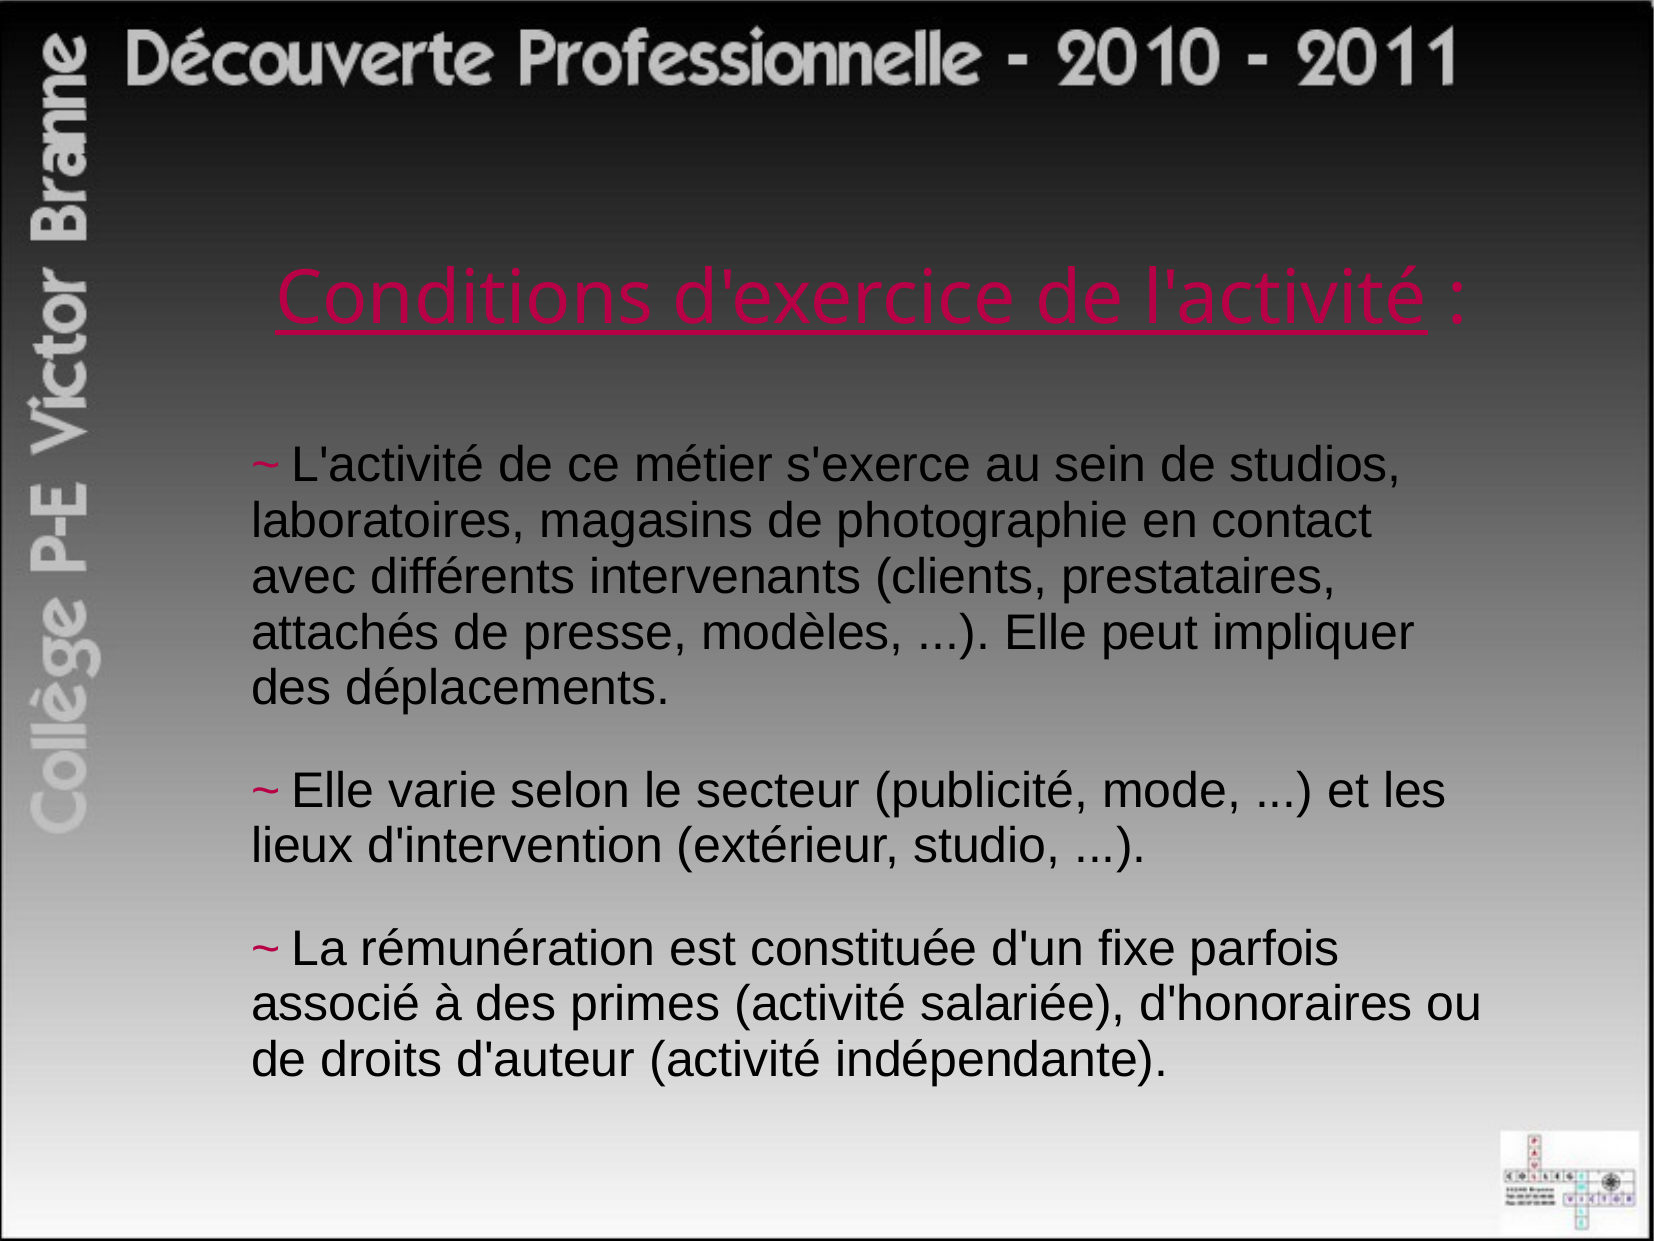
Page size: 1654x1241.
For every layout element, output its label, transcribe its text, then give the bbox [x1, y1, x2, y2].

text_box Conditions d'exercice de l'activité : ~ L'activité de ce métier s'exerce au sein de studios, laboratoires, magasins de photographie en contact avec différents intervenants (clients, prestataires, attachés de presse, modèles, ...). Elle peut impliquer des déplacements. ~ Elle varie selon le secteur (publicité, mode, ...) et les lieux d'intervention (extérieur, studio, ...). ~ La rémunération est constituée d'un fixe parfois associé à des primes (activité salariée), d'honoraires ou de droits d'auteur (activité indépendante). [236, 236, 1506, 1241]
picture [0, 0, 1654, 1241]
